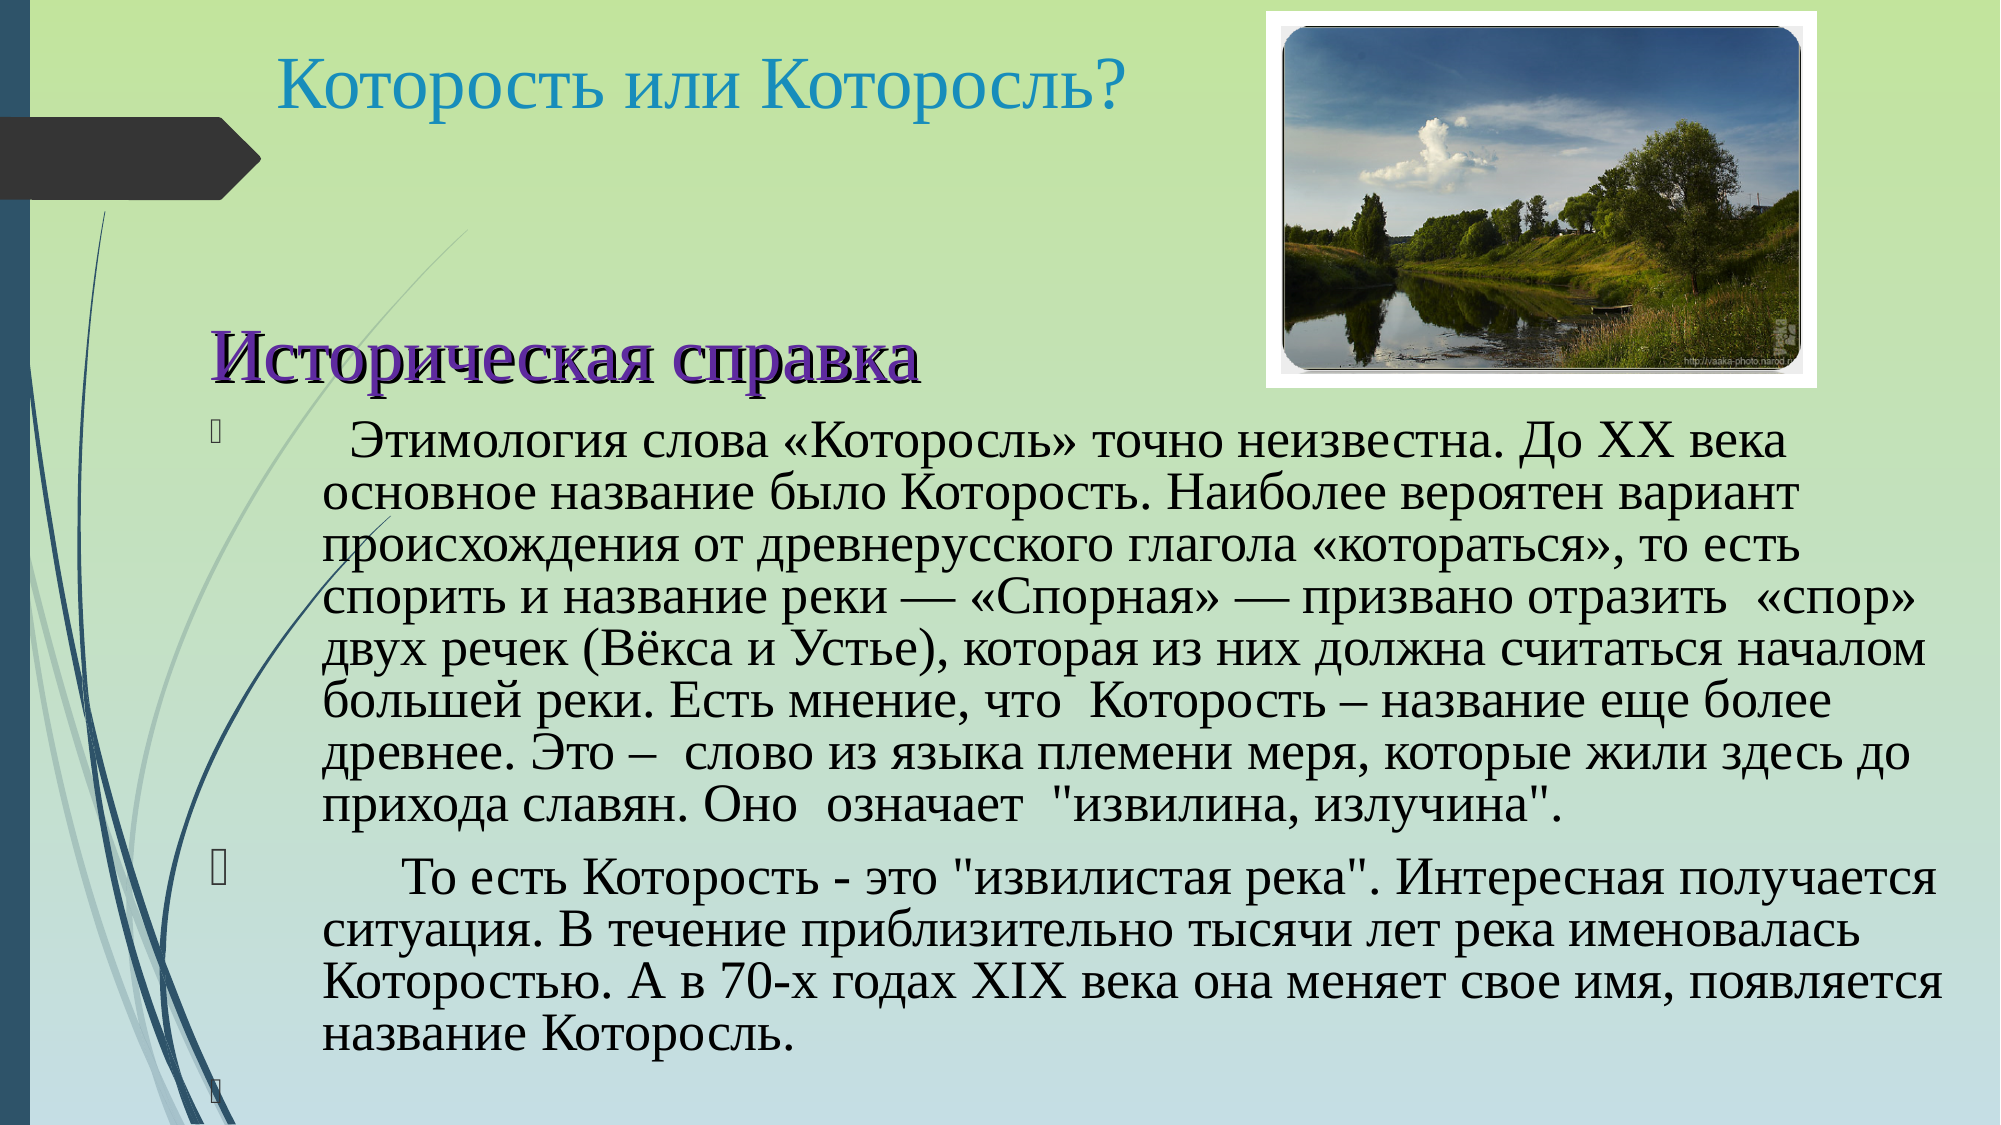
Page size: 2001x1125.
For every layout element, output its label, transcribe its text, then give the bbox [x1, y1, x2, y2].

list Историческая справка Этимология слова «Которосль» точно неизвестна. До XX века основное название было Которость. Наиболее вероятен вариант происхождения от древнерусского глагола «котораться», то есть спорить и название реки — «Спорная» — призвано отразить «спор» двух речек (Вёкса и Устье), которая из них должна считаться началом большей реки. Есть мнение, что Которость – название еще более древнее. Это – слово из языка племени меря, которые жили здесь до прихода славян. Оно означает "извилина, излучина". То есть Которость - это "извилистая река". Интересная получается ситуация. В течение приблизительно тысячи лет река именовалась Которостью. А в 70-х годах XIX века она меняет свое имя, появляется название Которосль. [194, 315, 1968, 1125]
picture [1280, 25, 1803, 374]
title Которость или Которосль? [261, 25, 1192, 159]
